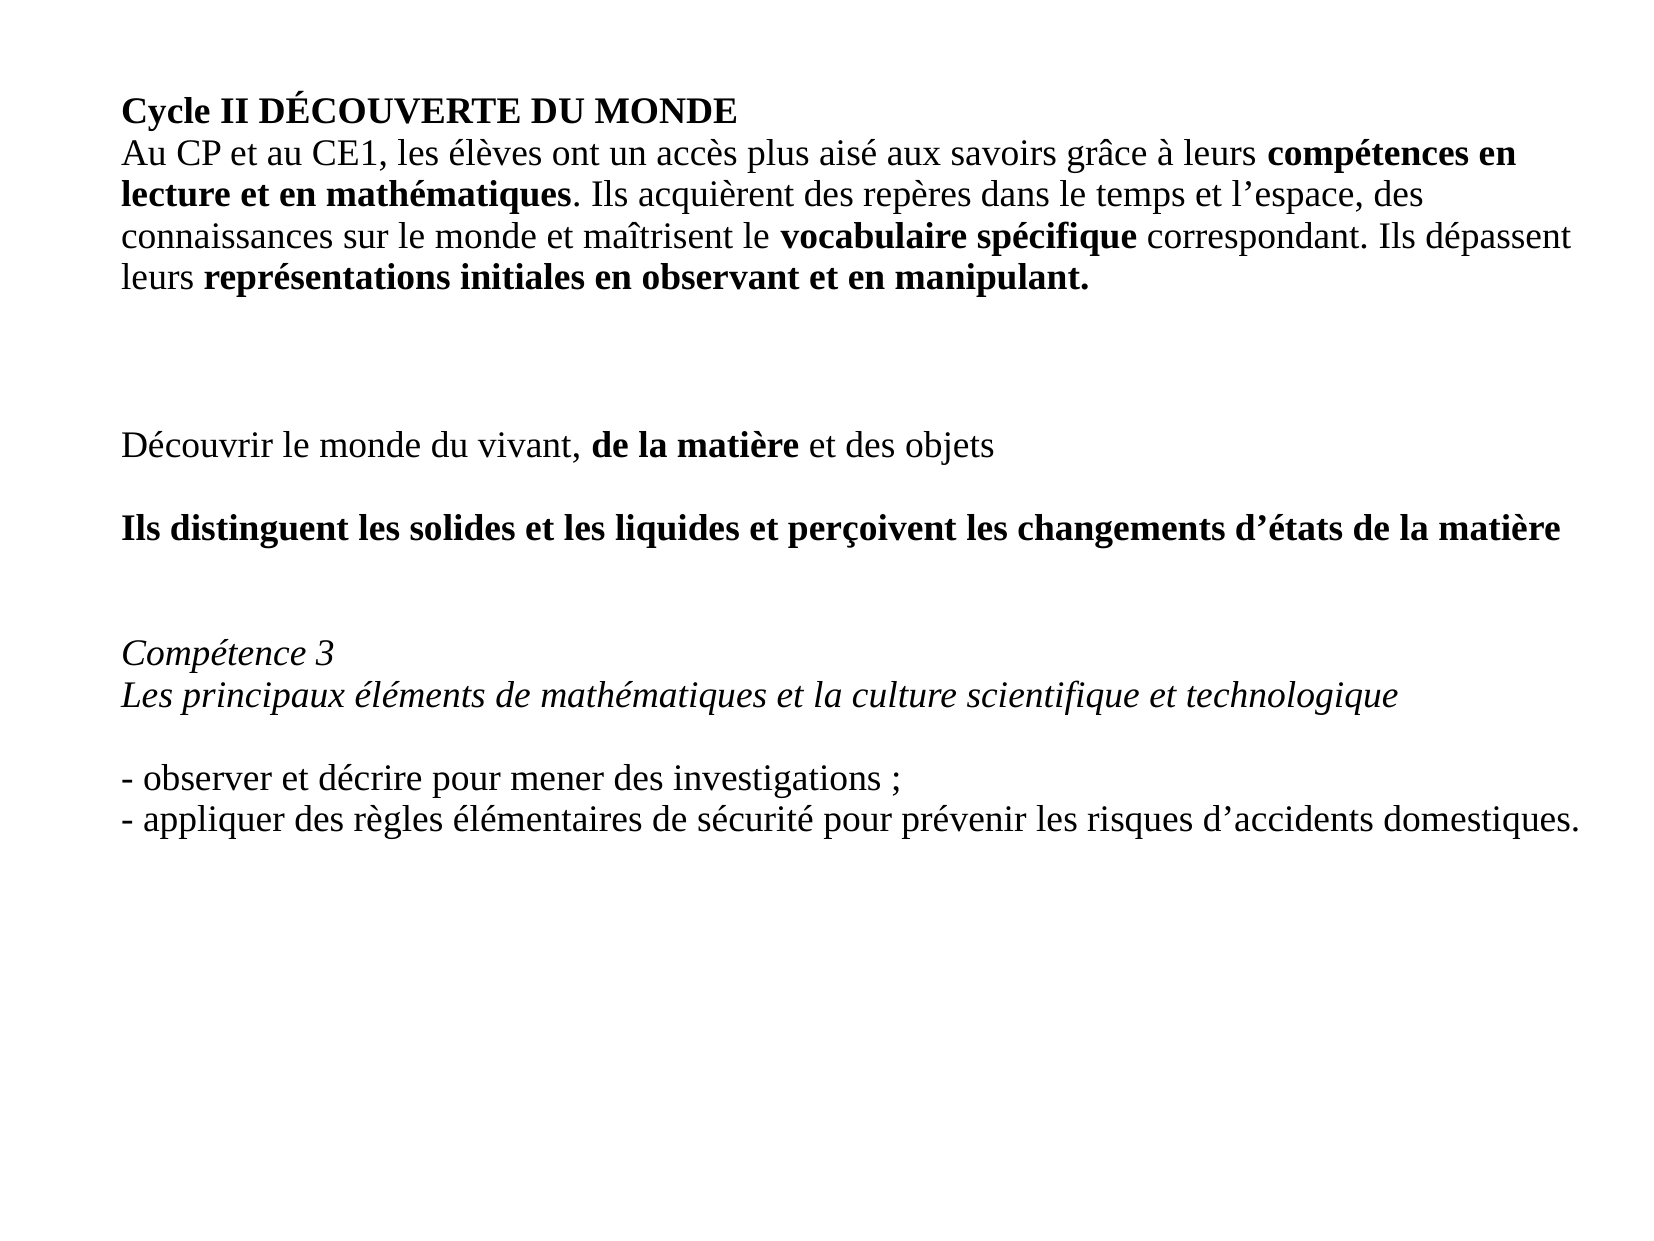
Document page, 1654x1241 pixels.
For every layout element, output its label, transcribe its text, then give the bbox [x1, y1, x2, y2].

text_box Cycle II DÉCOUVERTE DU MONDE Au CP et au CE1, les élèves ont un accès plus aisé aux savoirs grâce à leurs compétences en lecture et en mathématiques. Ils acquièrent des repères dans le temps et l’espace, des connaissances sur le monde et maîtrisent le vocabulaire spécifique correspondant. Ils dépassent leurs représentations initiales en observant et en manipulant. Découvrir le monde du vivant, de la matière et des objets Ils distinguent les solides et les liquides et perçoivent les changements d’états de la matière Compétence 3 Les principaux éléments de mathématiques et la culture scientifique et technologique - observer et décrire pour mener des investigations ; - appliquer des règles élémentaires de sécurité pour prévenir les risques d’accidents domestiques. [106, 82, 1619, 1016]
